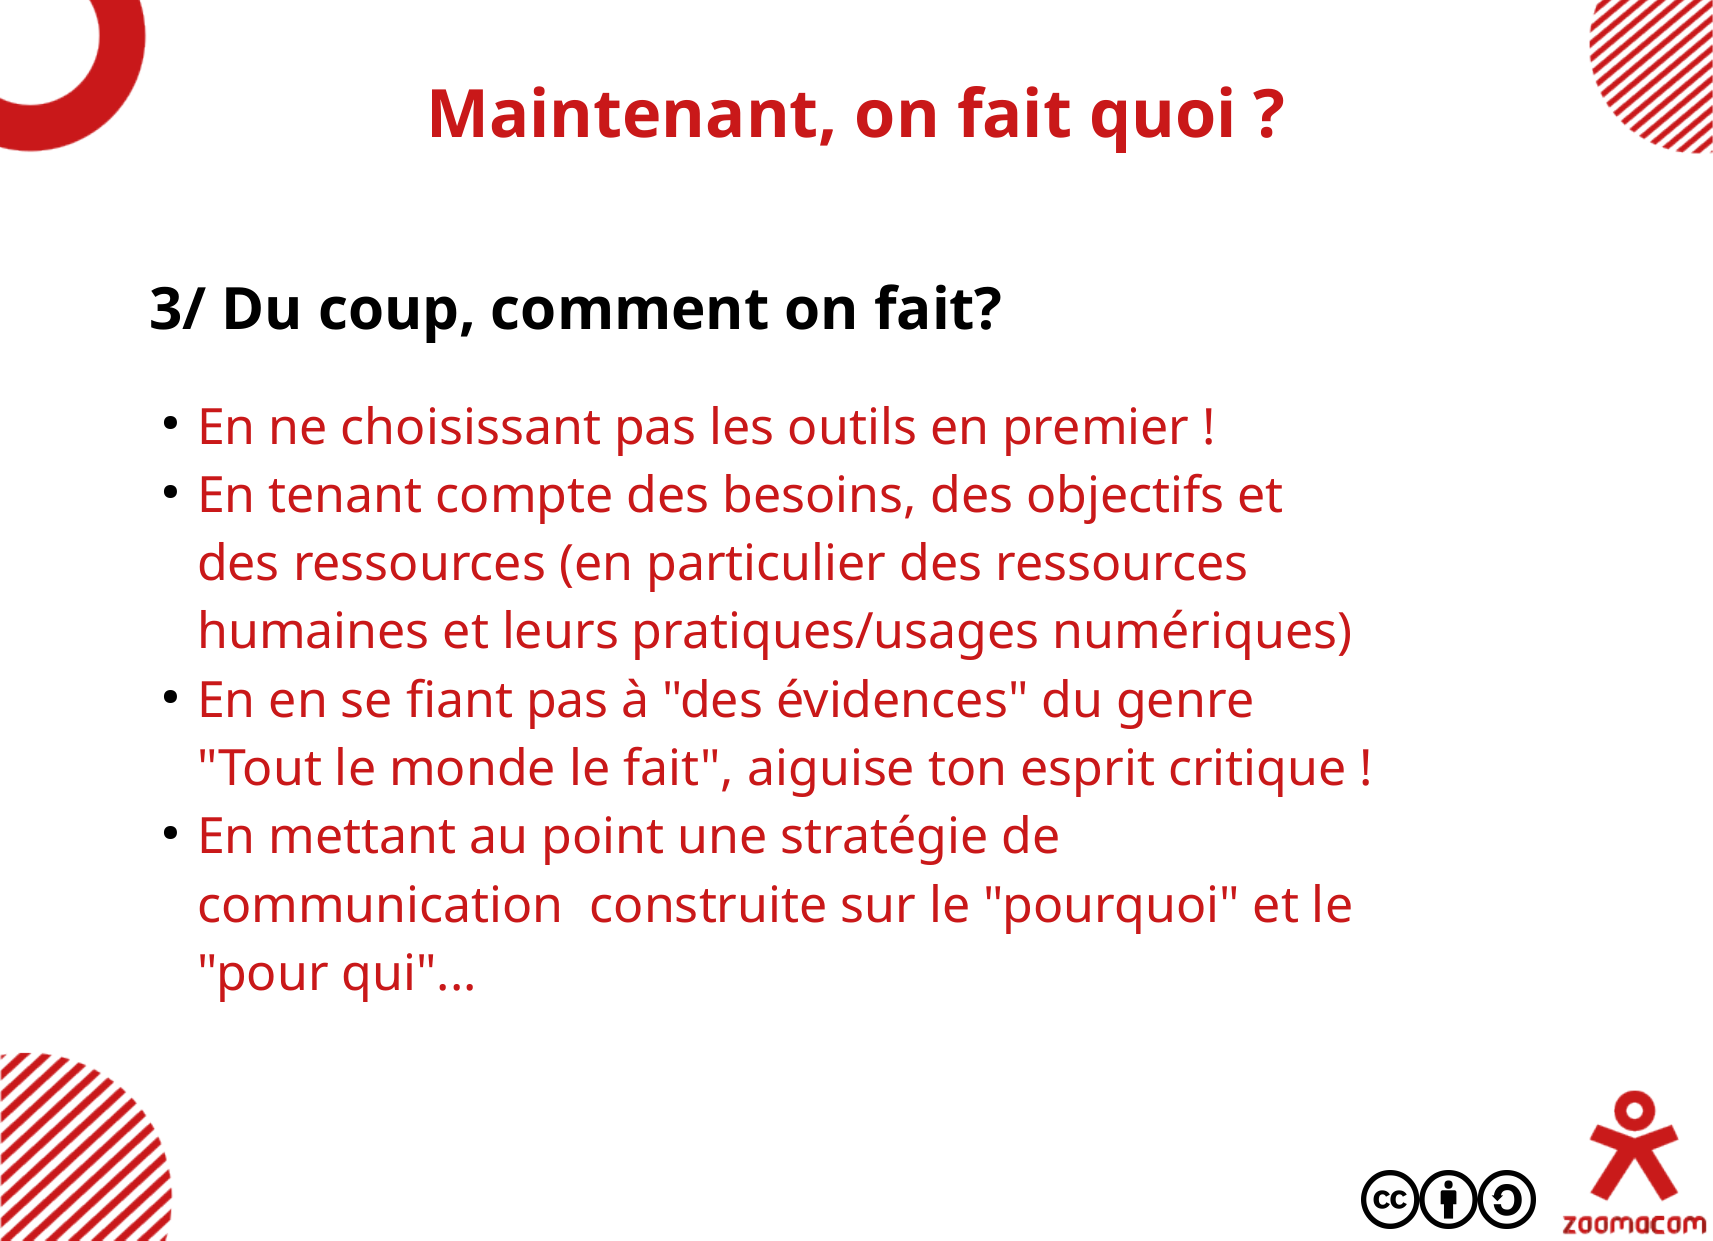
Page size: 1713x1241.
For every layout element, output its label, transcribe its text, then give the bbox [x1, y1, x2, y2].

text_box En ne choisissant pas les outils en premier ! En tenant compte des besoins, des objectifs et des ressources (en particulier des ressources humaines et leurs pratiques/usages numériques) En en se fiant pas à "des évidences" du genre "Tout le monde le fait", aiguise ton esprit critique ! En mettant au point une stratégie de communication construite sur le "pourquoi" et le "pour qui"... [146, 383, 1395, 1064]
picture [0, 0, 1713, 1241]
text_box 3/ Du coup, comment on fait? [134, 259, 1493, 430]
title Maintenant, on fait quoi ? [85, 8, 1628, 216]
